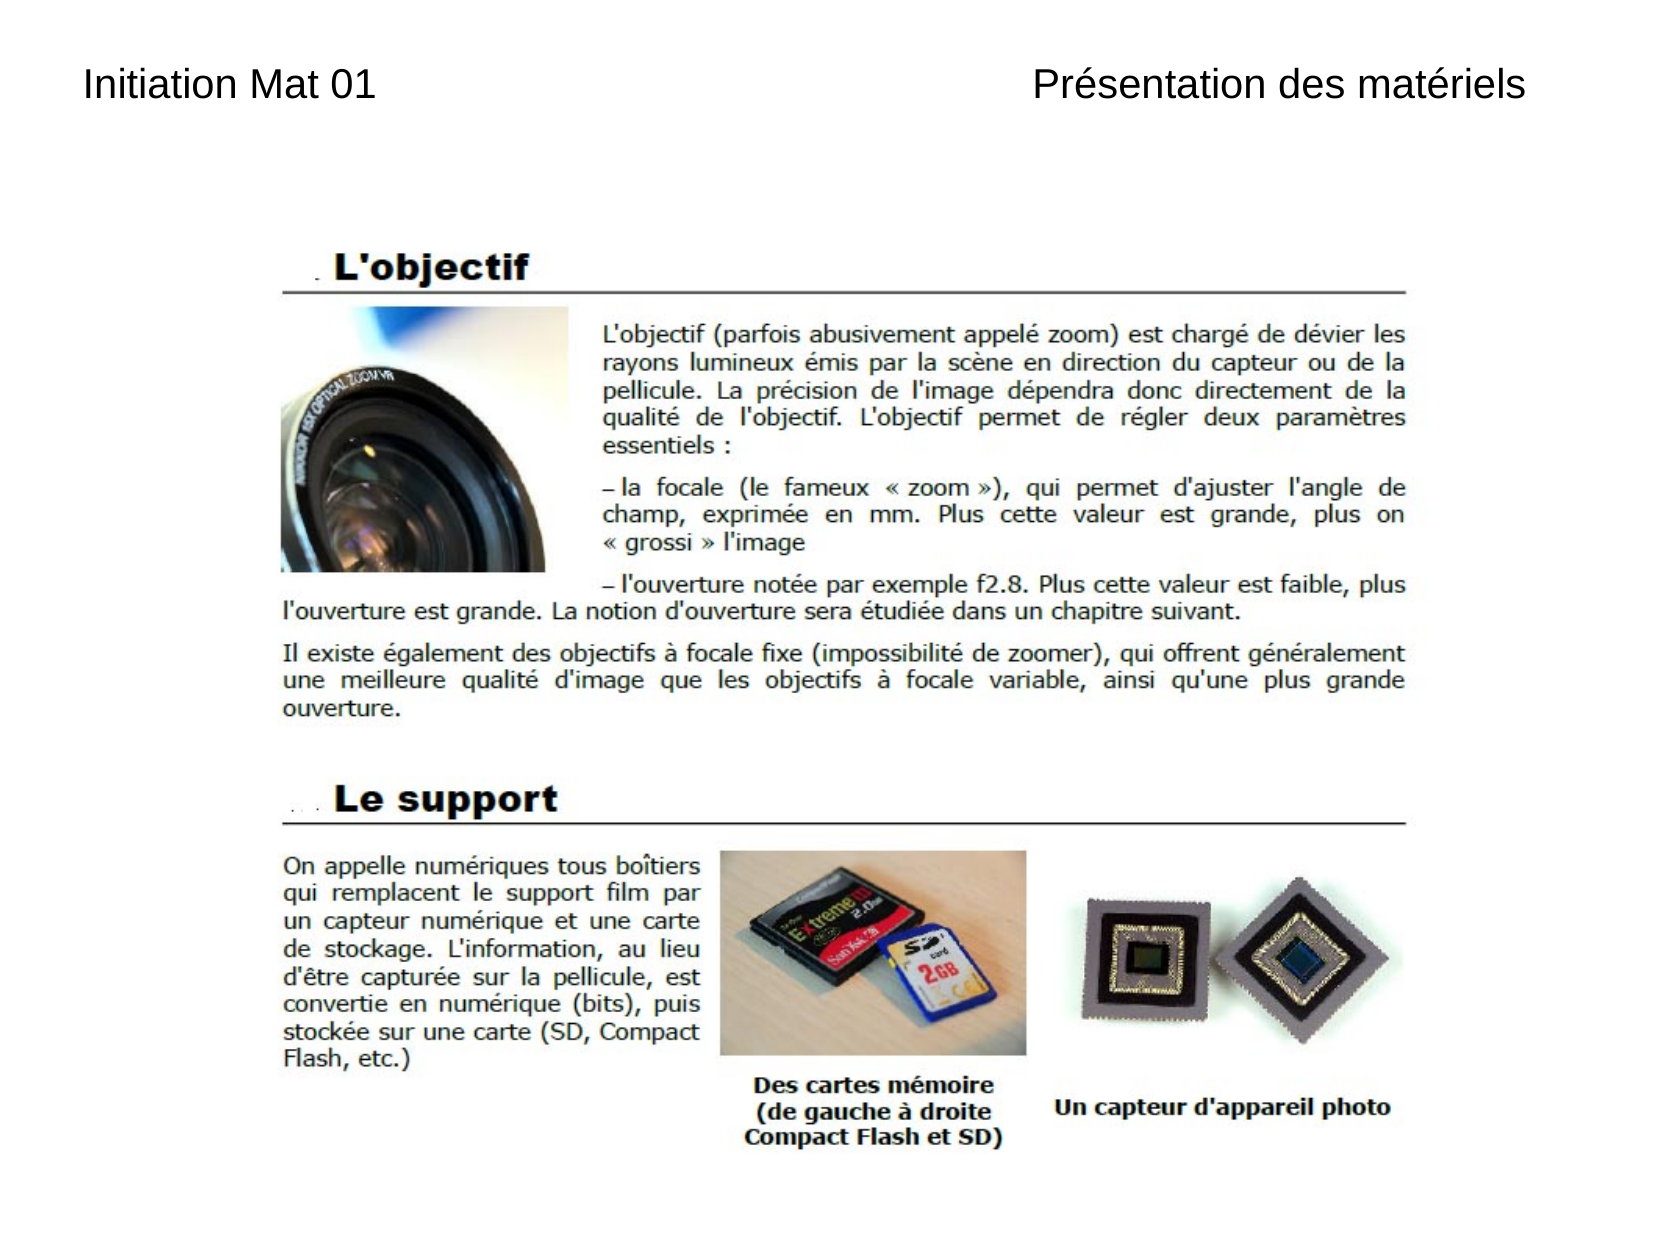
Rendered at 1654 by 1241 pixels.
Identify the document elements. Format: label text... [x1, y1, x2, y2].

picture [128, 202, 1530, 1195]
title Initiation Mat 01 Présentation des matériels [82, 49, 1571, 119]
